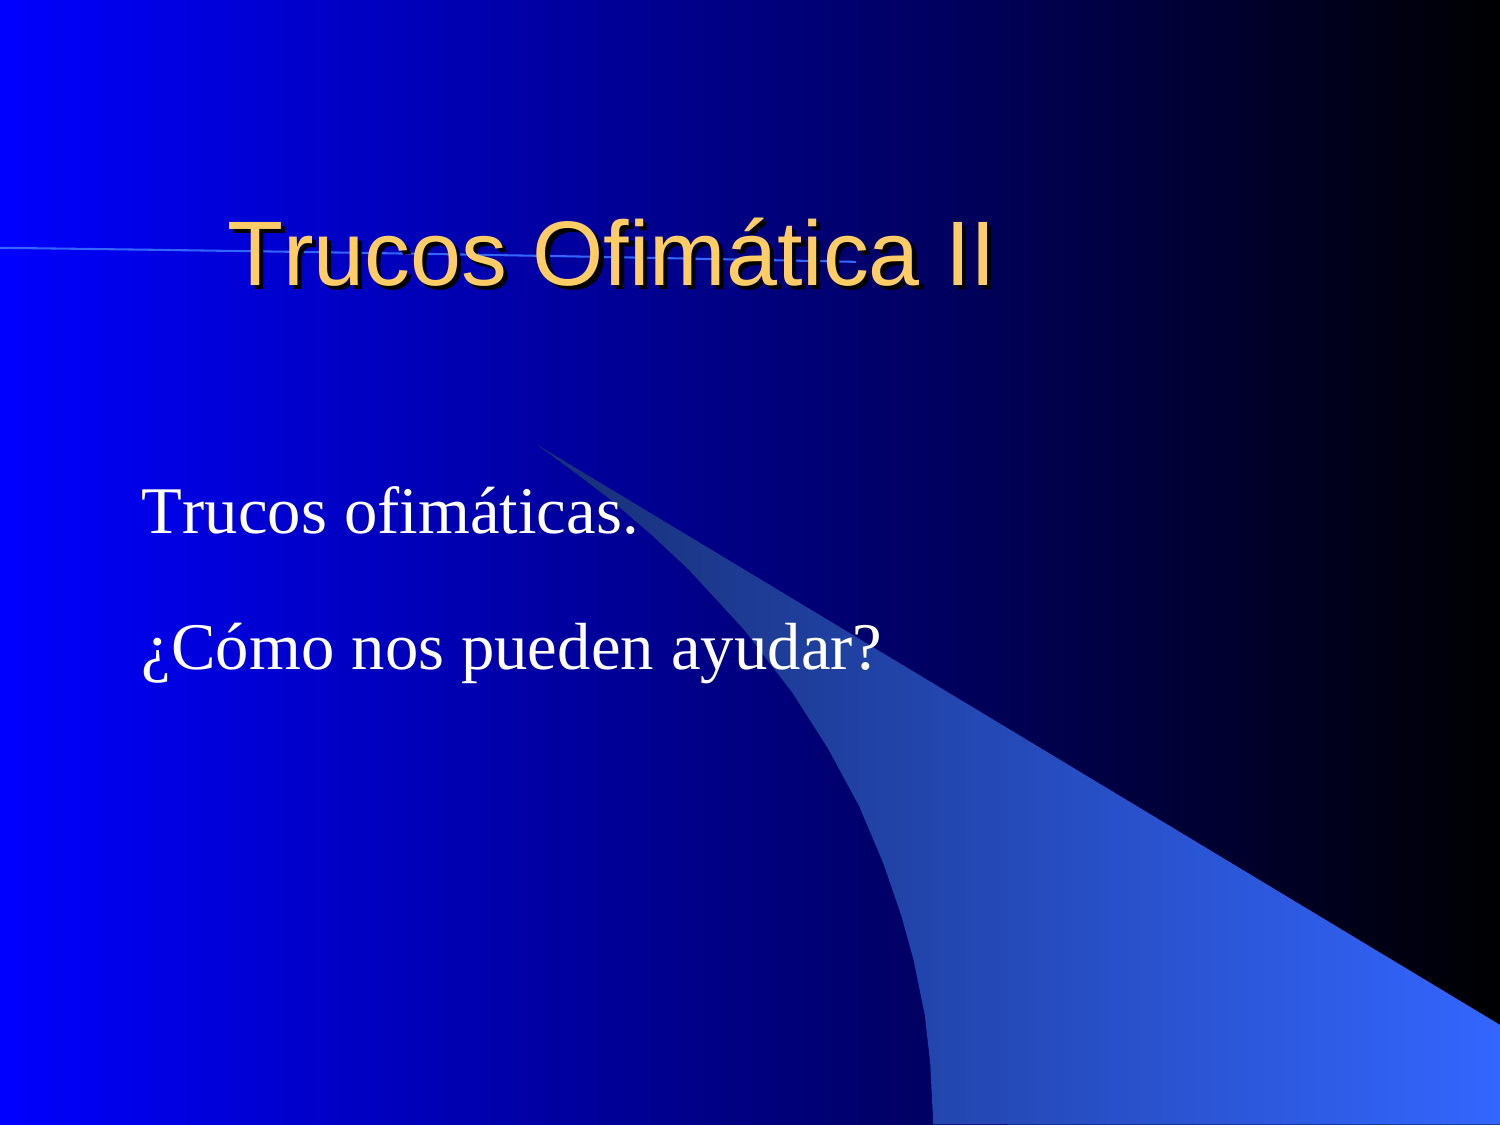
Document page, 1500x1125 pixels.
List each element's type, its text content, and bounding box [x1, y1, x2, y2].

title Trucos Ofimática II [212, 124, 1488, 313]
text_box Trucos ofimáticas. ¿Cómo nos pueden ayudar? [111, 324, 1387, 1000]
